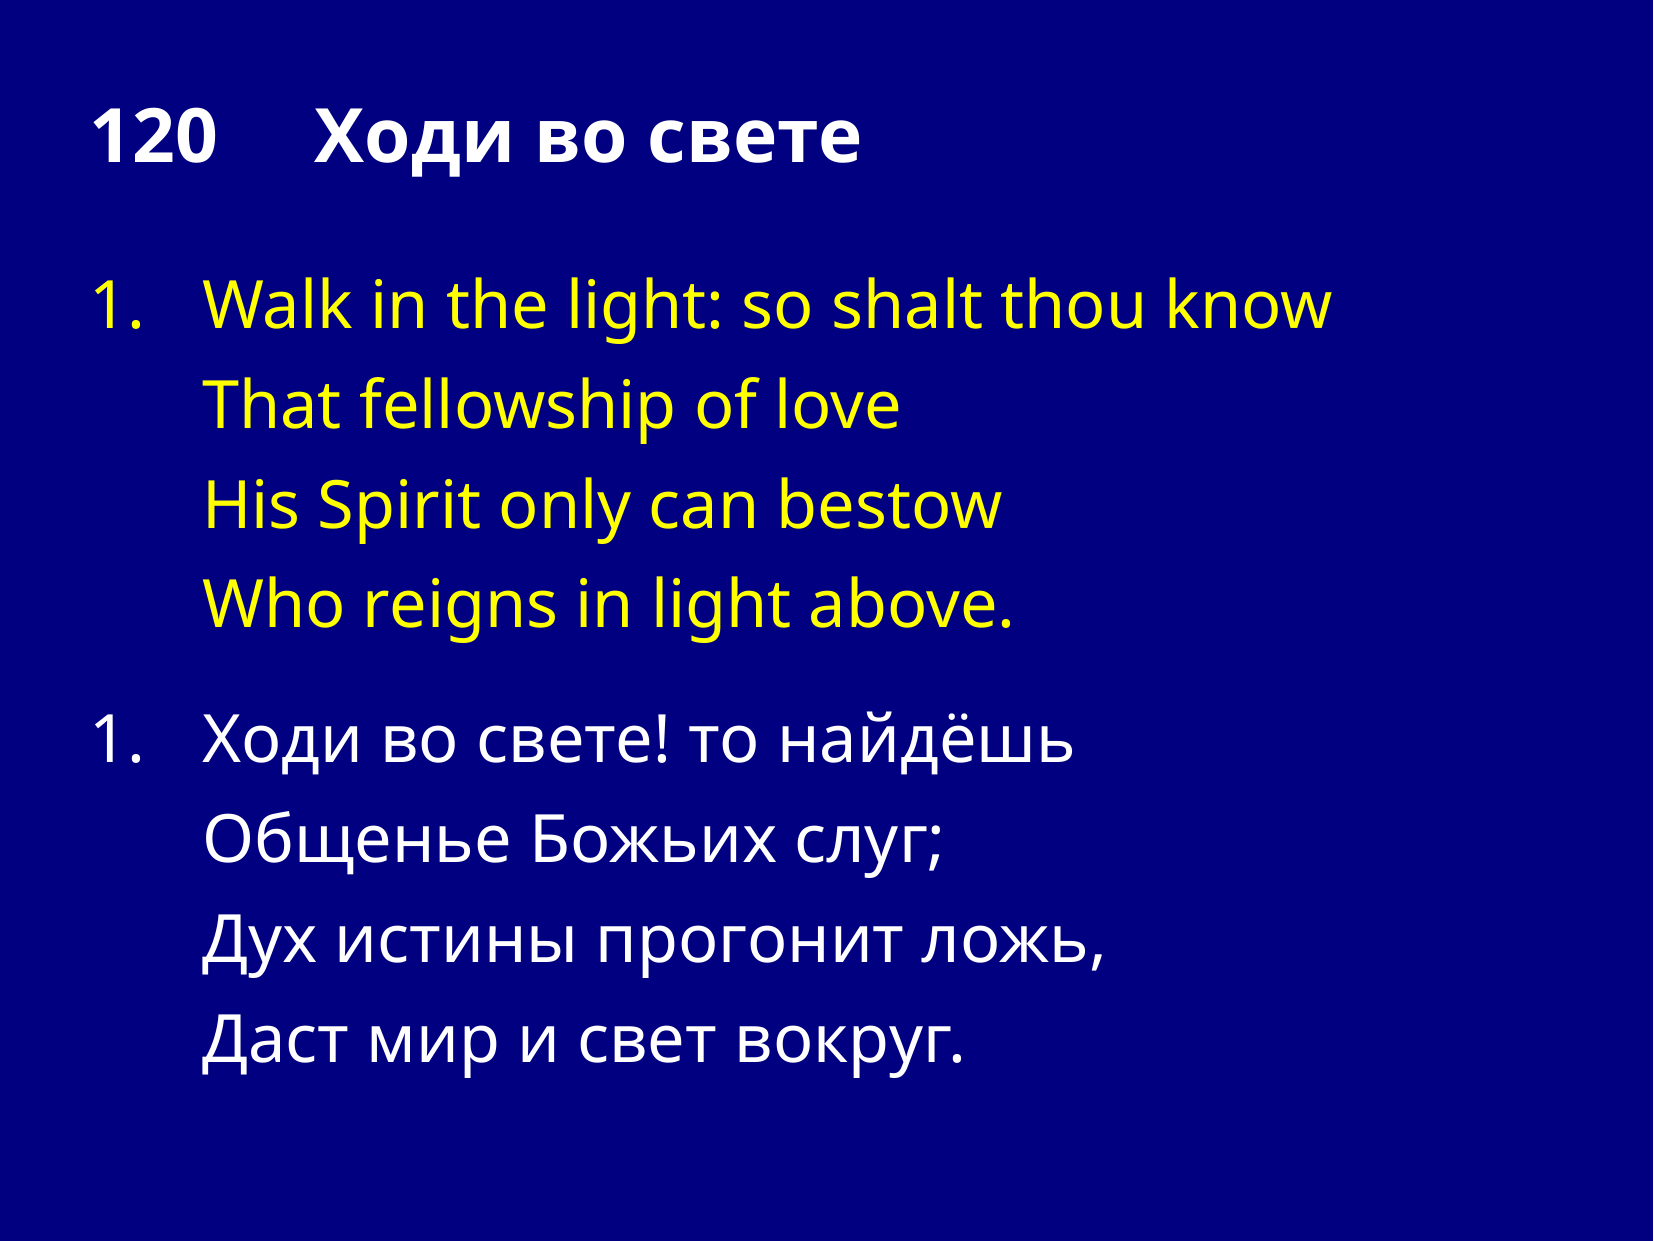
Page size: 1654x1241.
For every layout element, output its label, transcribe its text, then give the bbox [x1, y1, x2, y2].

text_box 1. Ходи во свете! то найдёшь Общенье Божьих слуг; Дух истины прогонит ложь, Даст мир и свет вокруг. [75, 675, 1576, 1163]
text_box 120 Ходи во свете [75, 75, 1576, 188]
text_box 1. Walk in the light: so shalt thou know That fellowship of love His Spirit only can bestow Who reigns in light above. [75, 188, 1576, 638]
